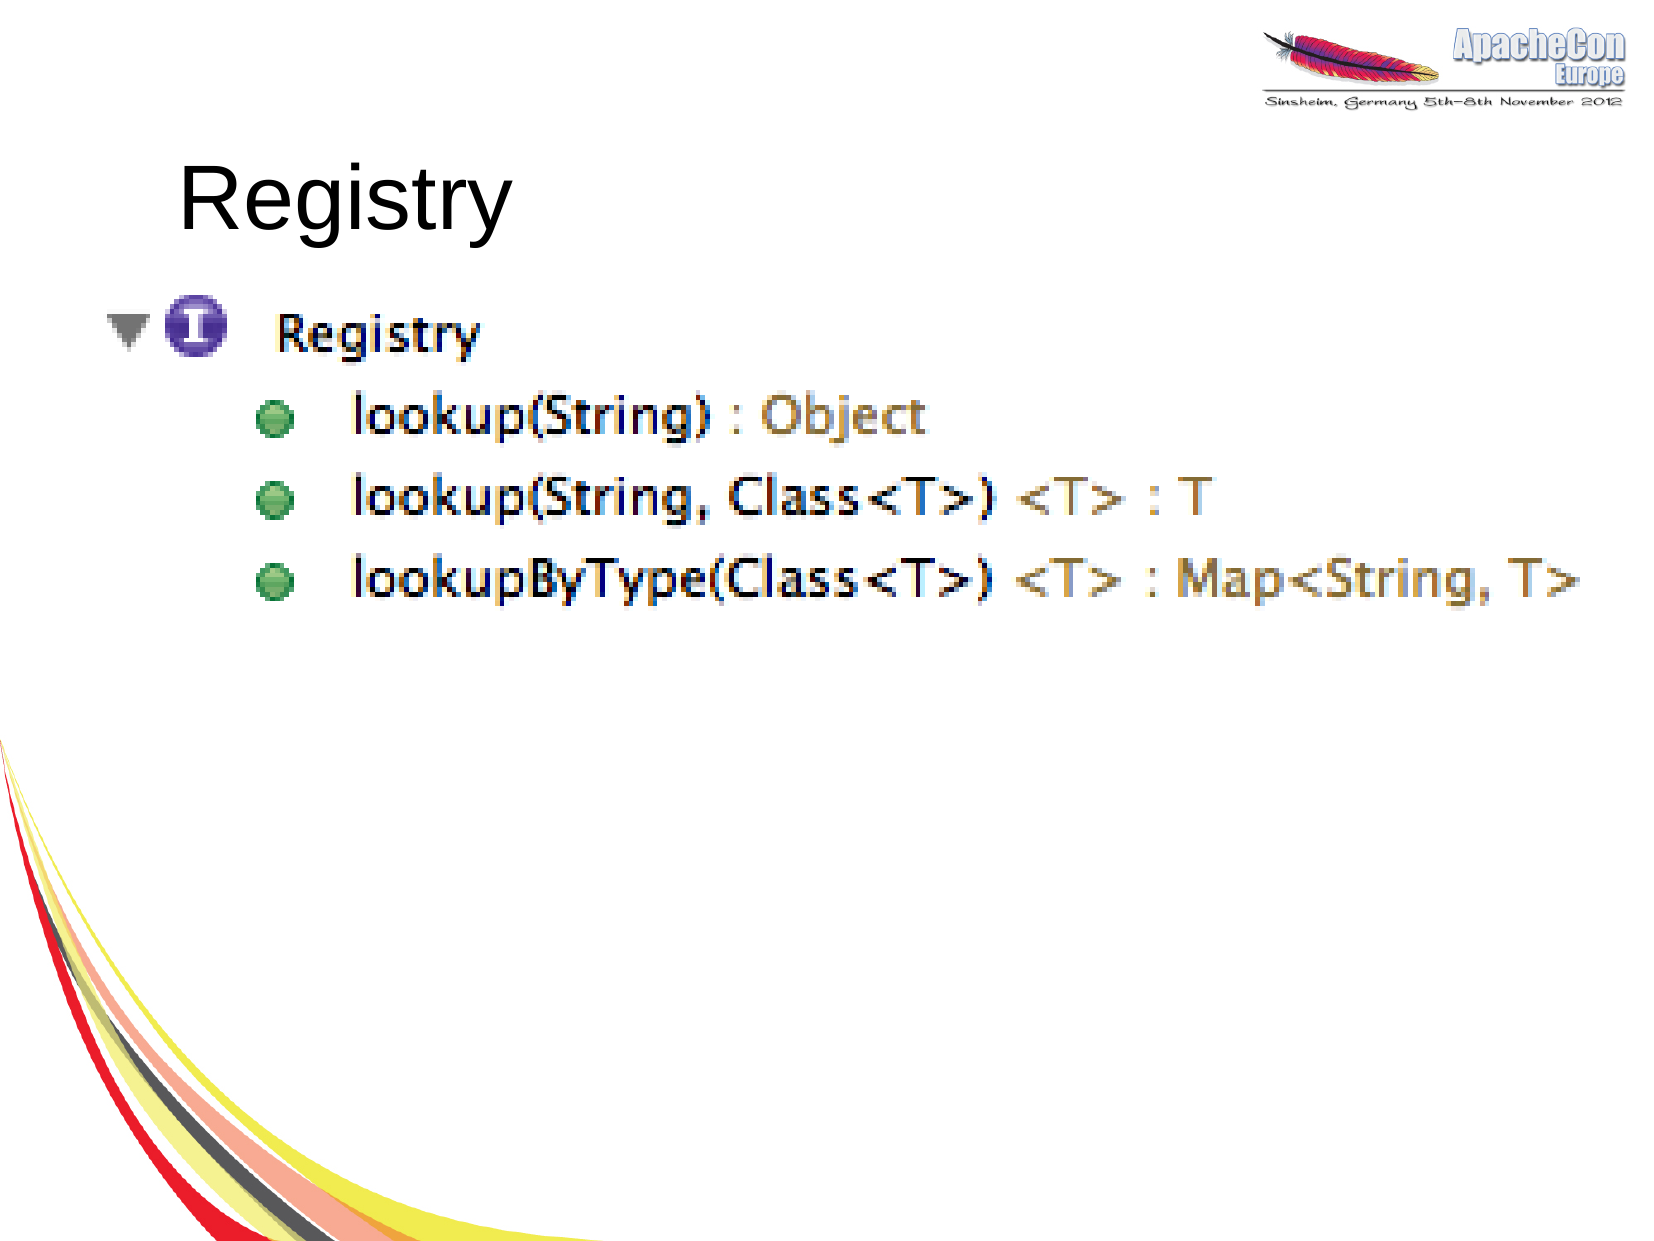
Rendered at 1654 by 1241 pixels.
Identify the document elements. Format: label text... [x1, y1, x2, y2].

picture [0, 0, 1654, 1241]
title Registry [177, 141, 1536, 254]
